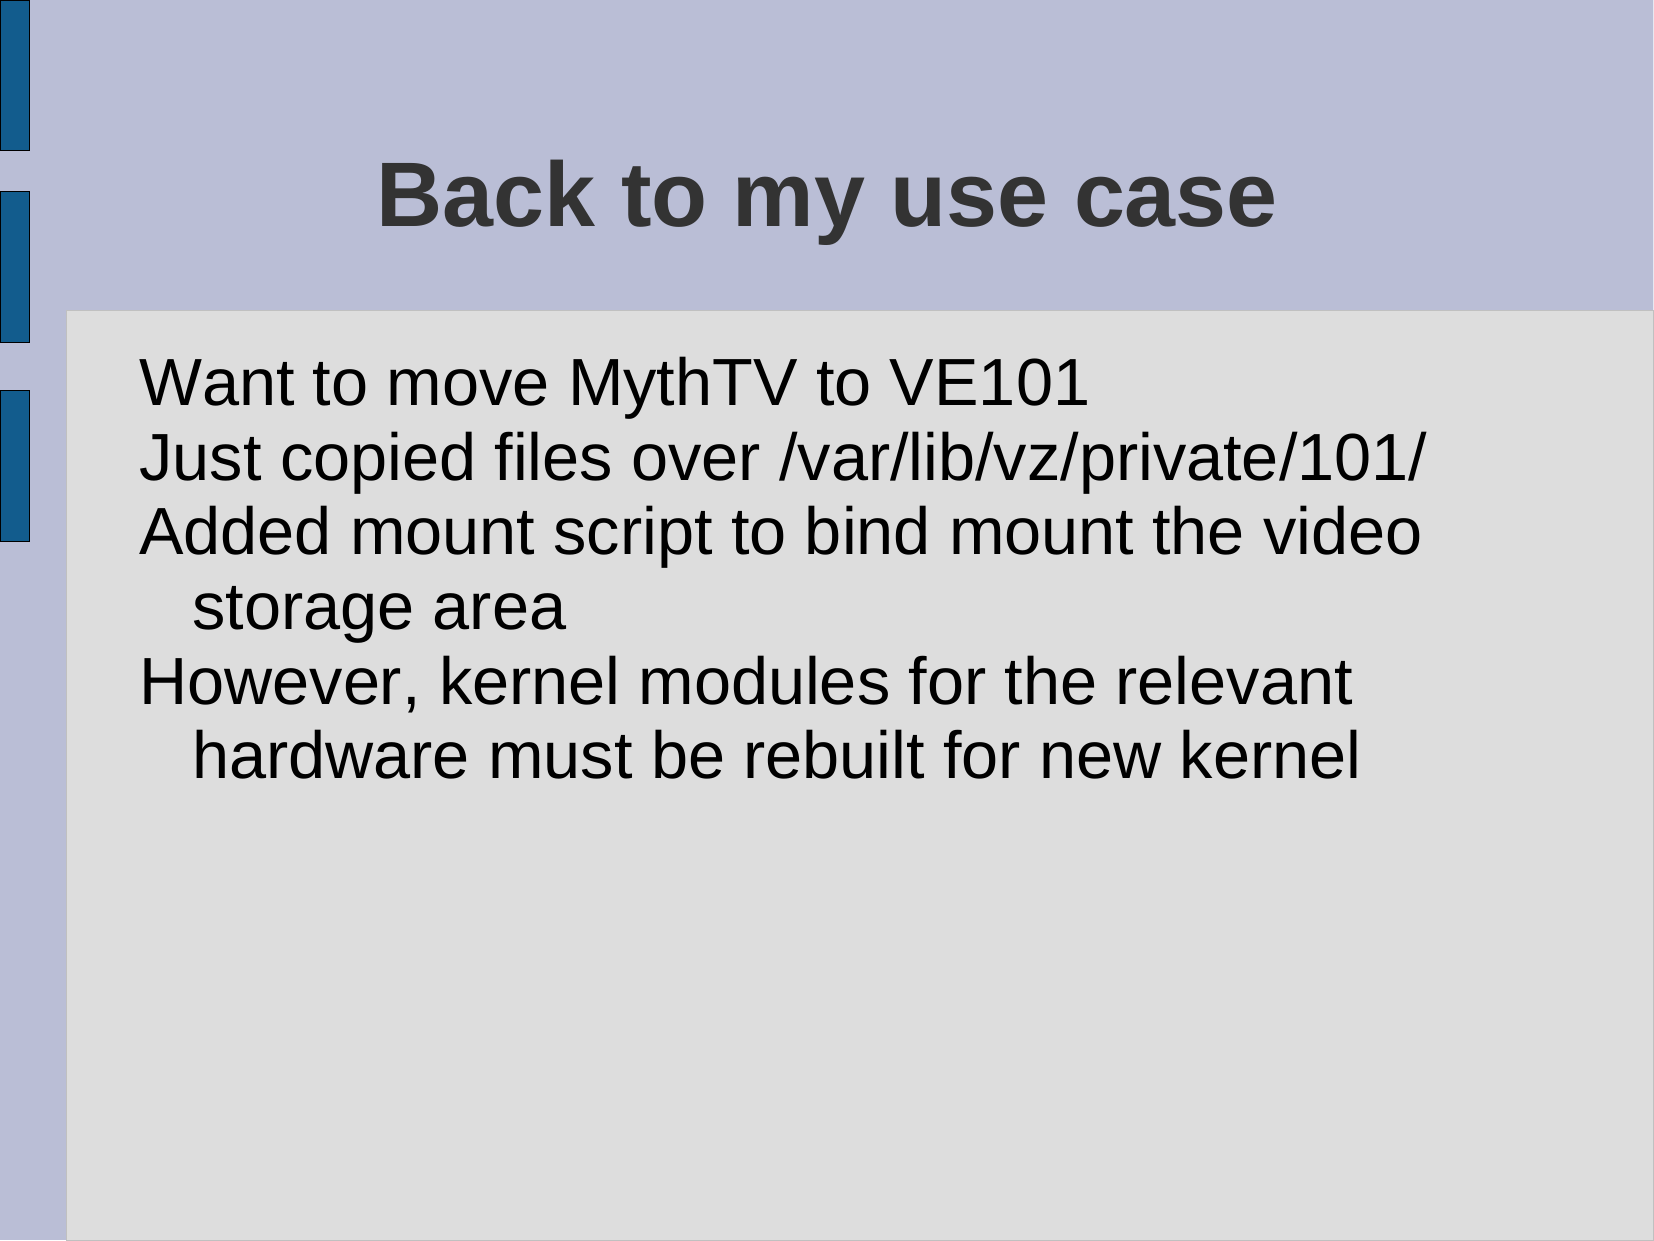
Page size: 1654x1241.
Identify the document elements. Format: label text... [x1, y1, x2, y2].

title Back to my use case [121, 91, 1534, 299]
list Want to move MythTV to VE101 Just copied files over /var/lib/vz/private/101/ Added mount script to bind mount the video storage area However, kernel modules for the relevant hardware must be rebuilt for new kernel [121, 344, 1534, 1127]
